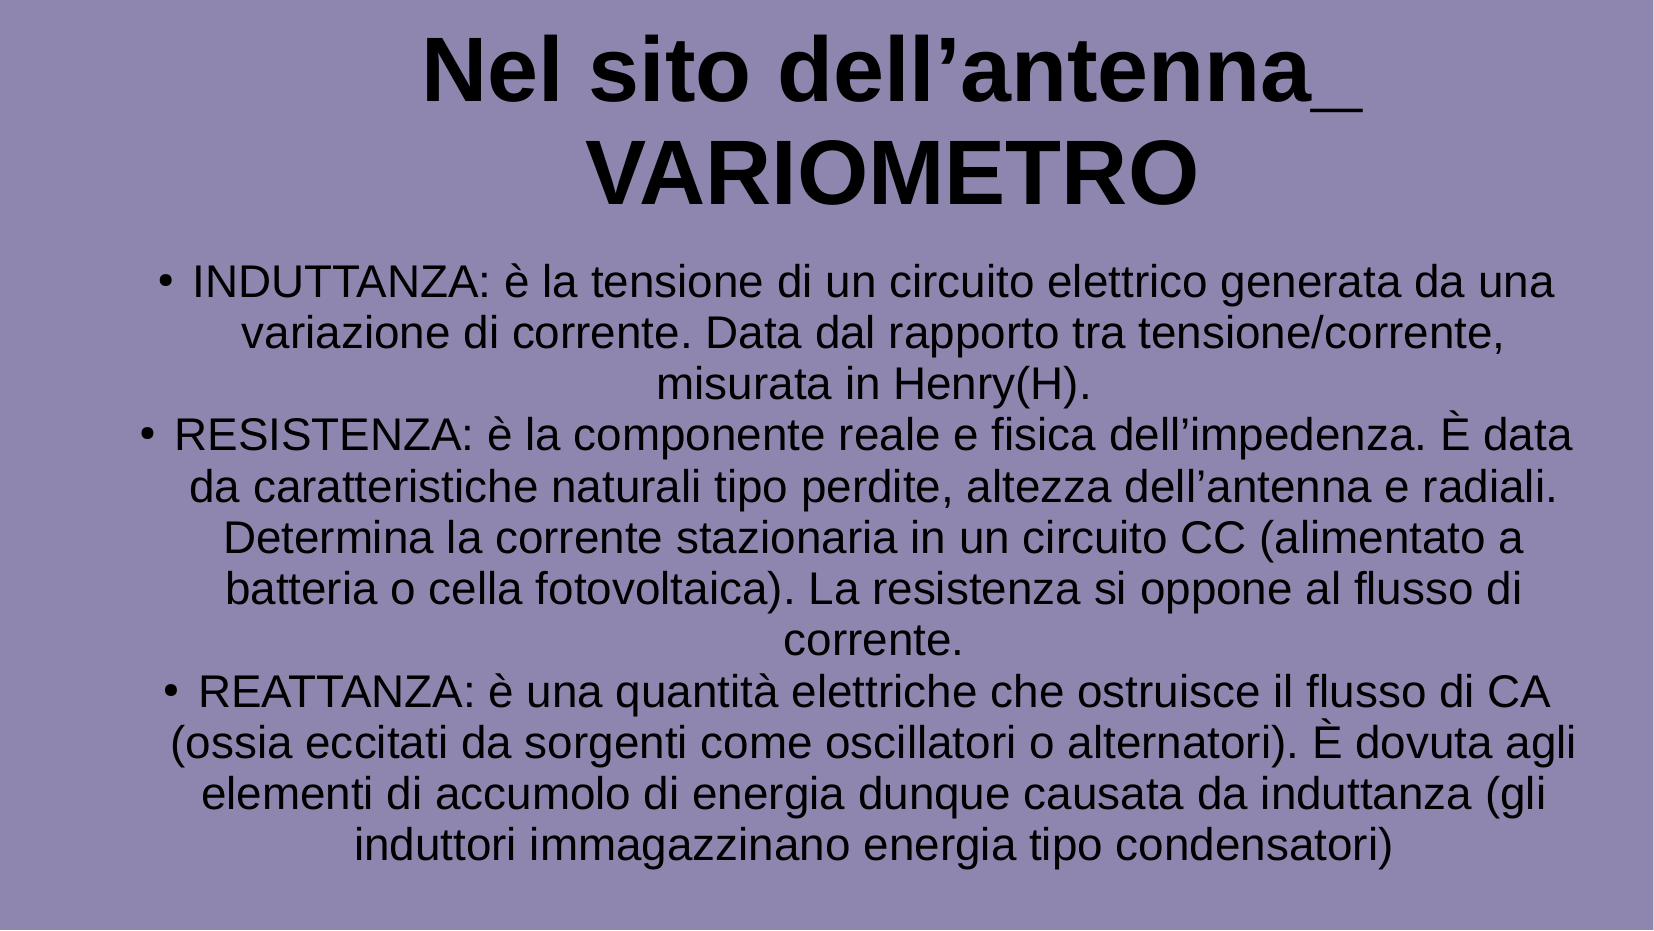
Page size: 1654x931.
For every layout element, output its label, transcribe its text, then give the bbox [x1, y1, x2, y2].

subtitle INDUTTANZA: è la tensione di un circuito elettrico generata da una variazione di corrente. Data dal rapporto tra tensione/corrente, misurata in Henry(H). RESISTENZA: è la componente reale e fisica dell’impedenza. È data da caratteristiche naturali tipo perdite, altezza dell’antenna e radiali. Determina la corrente stazionaria in un circuito CC (alimentato a batteria o cella fotovoltaica). La resistenza si oppone al flusso di corrente. REATTANZA: è una quantità elettriche che ostruisce il flusso di CA (ossia eccitati da sorgenti come oscillatori o alternatori). È dovuta agli elementi di accumolo di energia dunque causata da induttanza (gli induttori immagazzinano energia tipo condensatori) [112, 160, 1601, 931]
title Nel sito dell’antenna_ VARIOMETRO [148, 15, 1637, 228]
